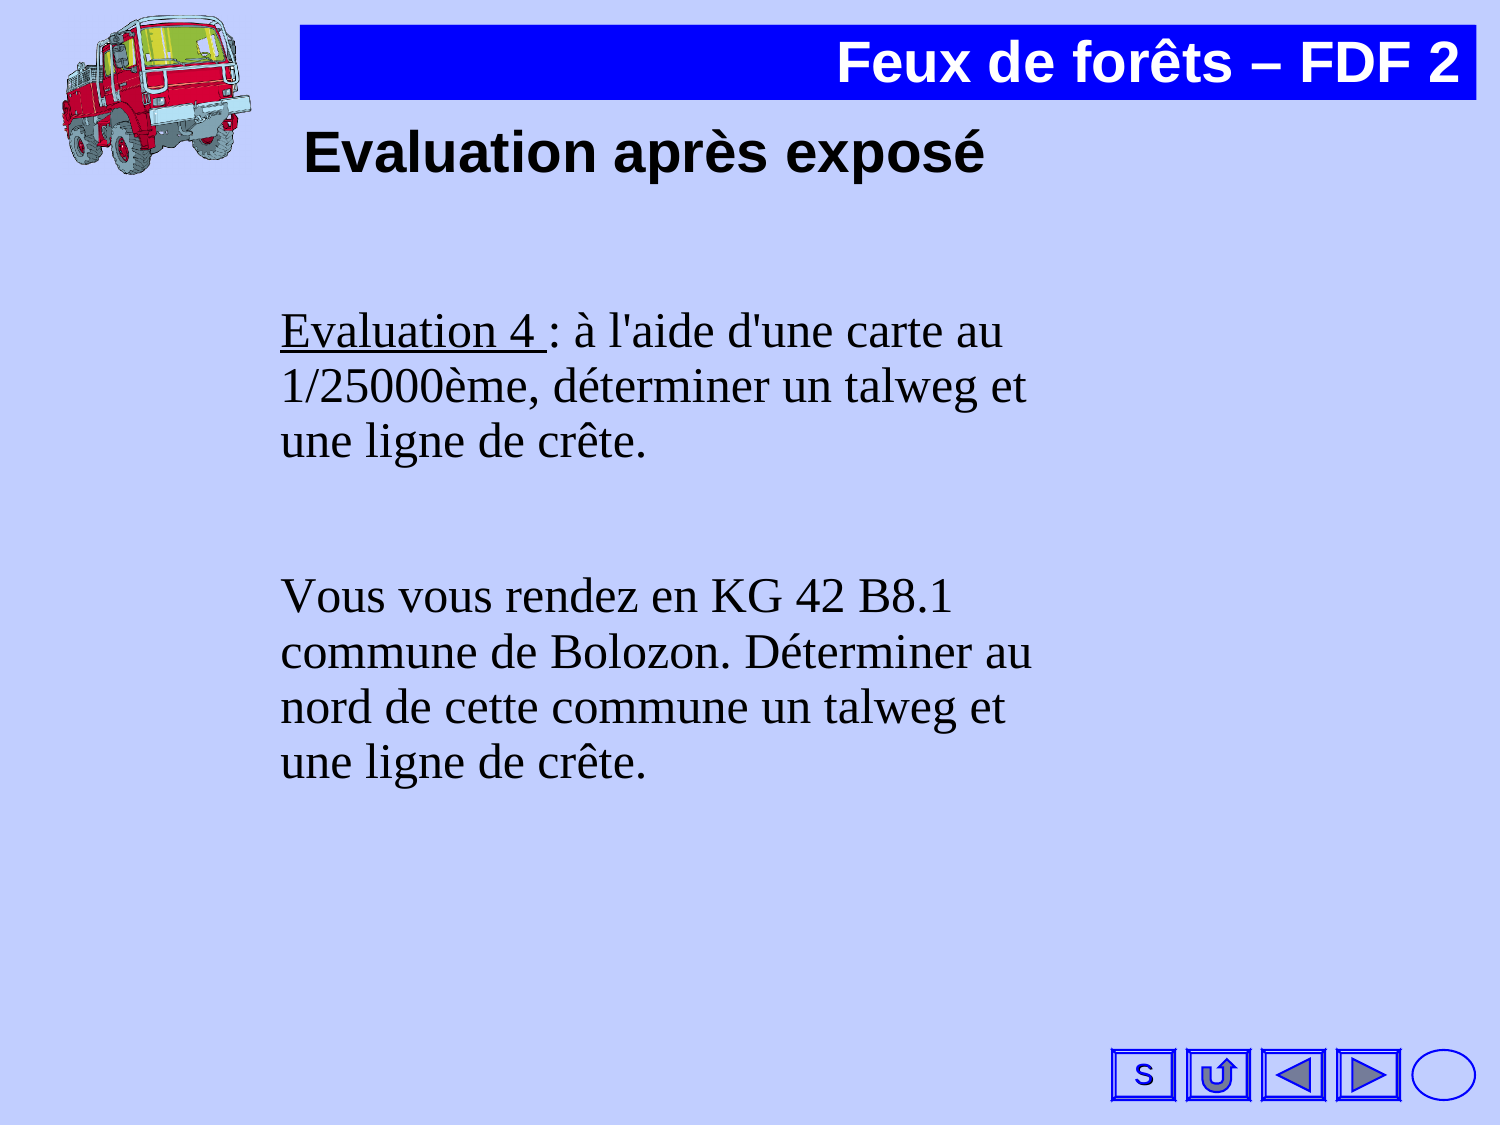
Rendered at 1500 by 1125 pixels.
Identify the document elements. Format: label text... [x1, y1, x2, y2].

text_box Evaluation après exposé [288, 112, 1003, 193]
text_box Vous vous rendez en KG 42 B8.1 commune de Bolozon. Déterminer au nord de cette commune un talweg et une ligne de crête. [265, 561, 1063, 801]
text_box Evaluation 4 : à l'aide d'une carte au 1/25000ème, déterminer un talweg et une ligne de crête. [265, 295, 1063, 502]
text_box [1412, 1049, 1476, 1101]
text_box Feux de forêts – FDF 2 [300, 24, 1477, 100]
